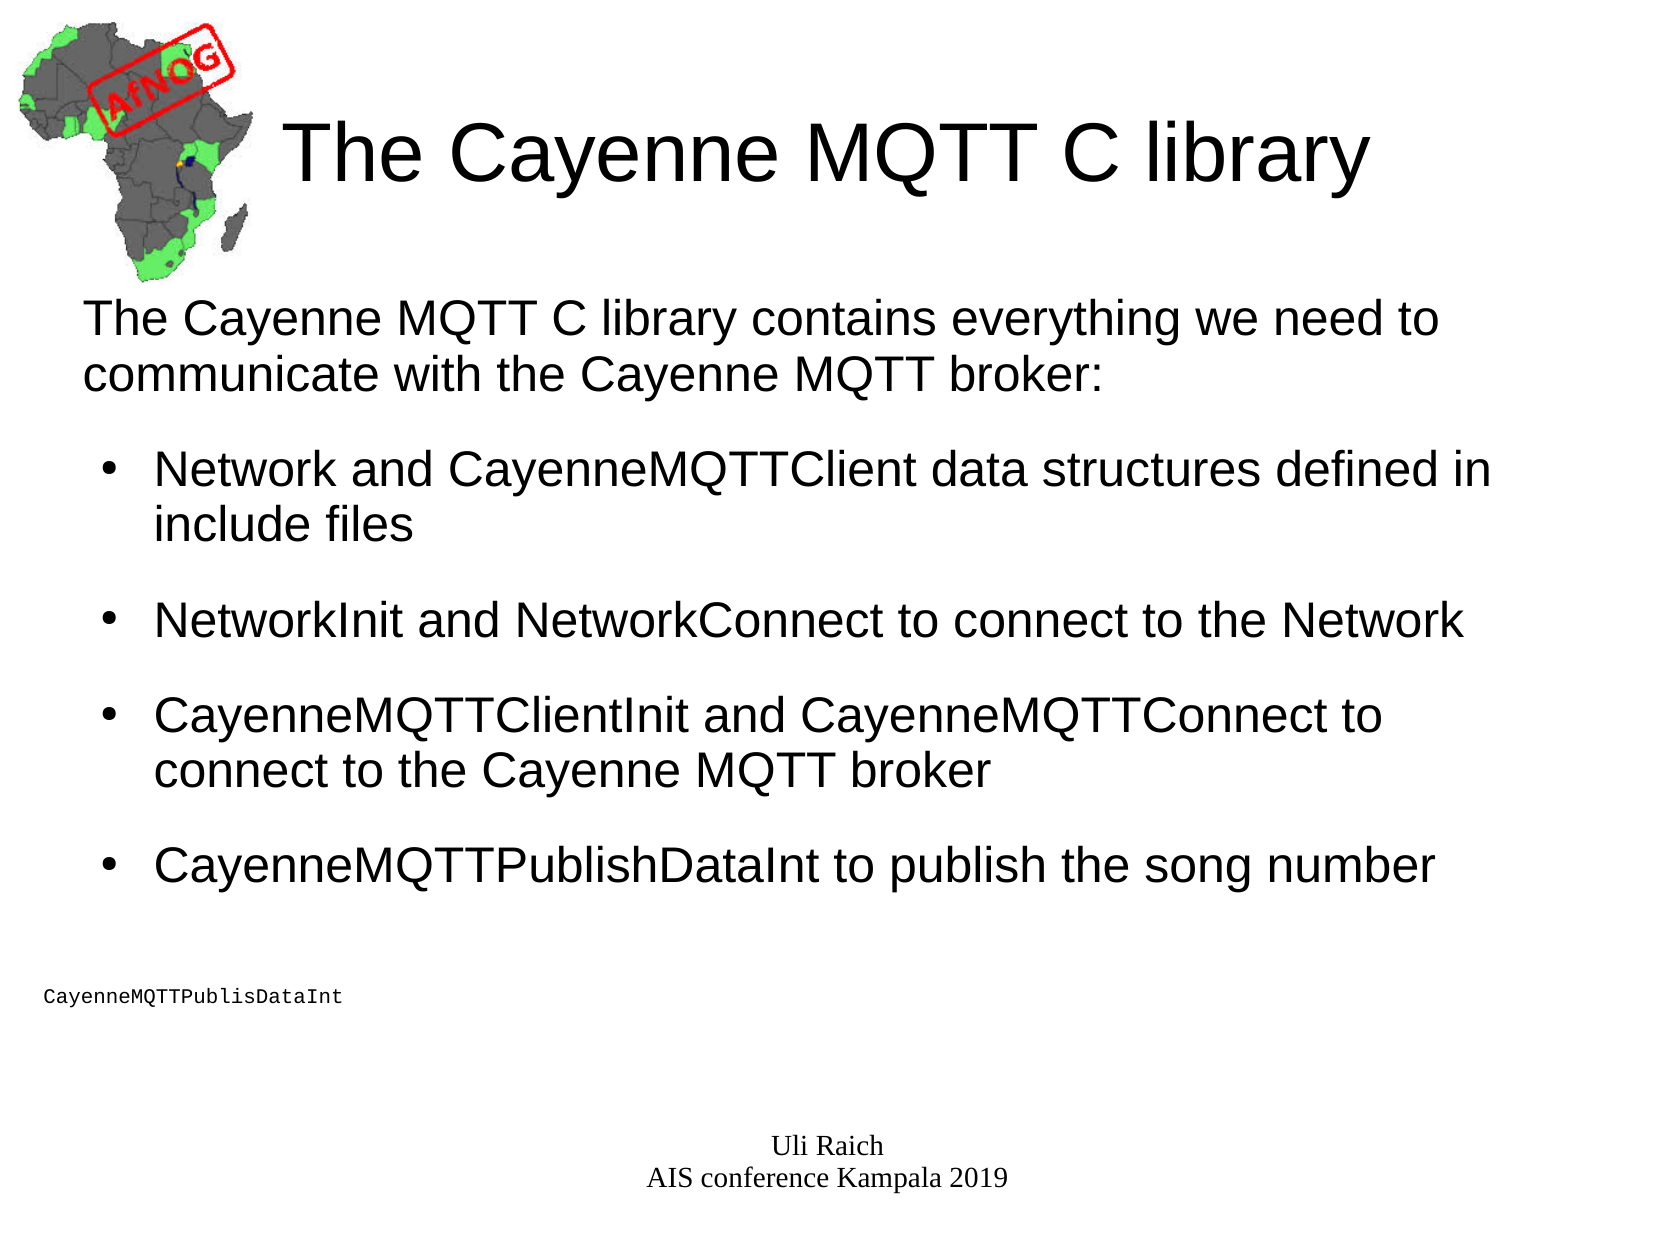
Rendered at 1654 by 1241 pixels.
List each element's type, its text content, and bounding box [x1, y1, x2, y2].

text_box CayenneMQTTPublisDataInt [28, 979, 371, 1018]
title The Cayenne MQTT C library [82, 49, 1571, 257]
list The Cayenne MQTT C library contains everything we need to communicate with the Cayenne MQTT broker: Network and CayenneMQTTClient data structures defined in include files NetworkInit and NetworkConnect to connect to the Network CayenneMQTTClientInit and CayenneMQTTConnect to connect to the Cayenne MQTT broker CayenneMQTTPublishDataInt to publish the song number [82, 290, 1571, 1010]
picture [9, 0, 259, 291]
